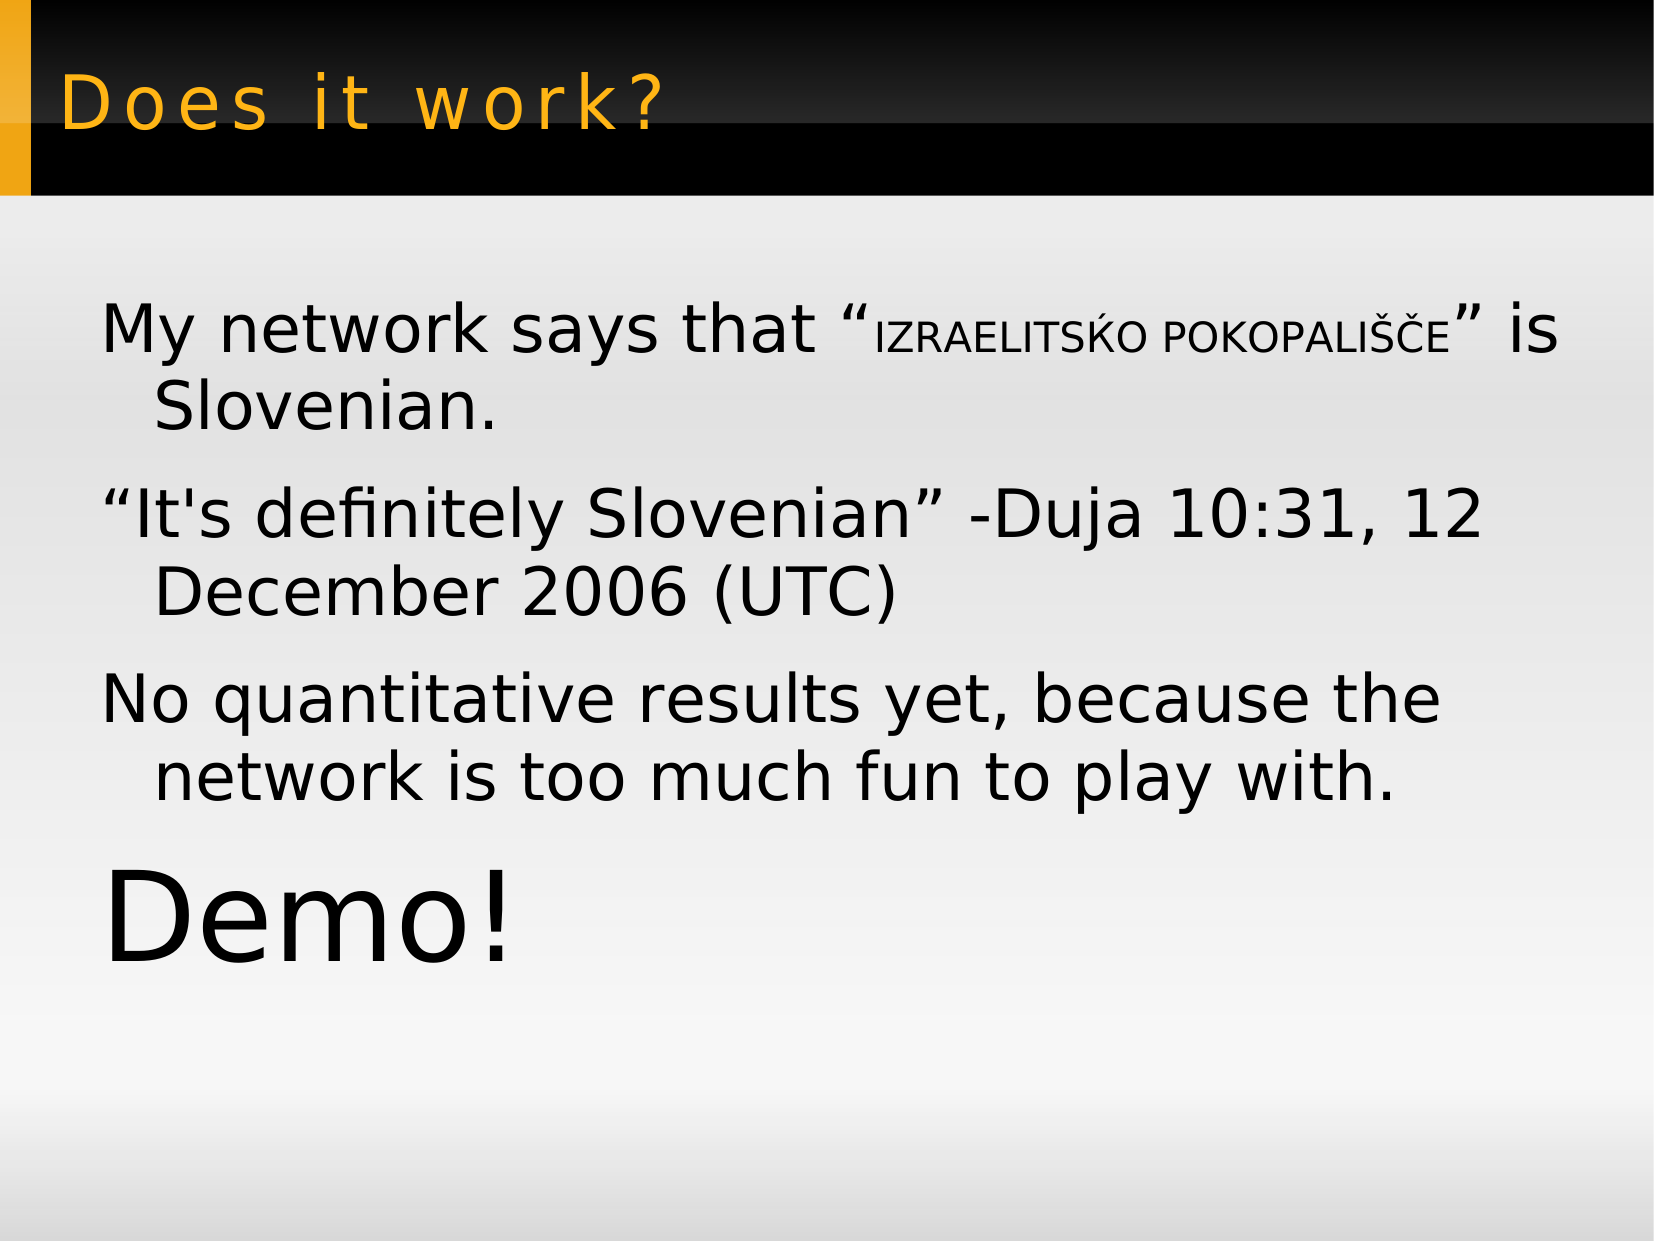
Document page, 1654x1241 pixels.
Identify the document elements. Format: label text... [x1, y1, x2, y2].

picture [0, 0, 1654, 1241]
title Does it work? [59, 29, 1270, 178]
list My network says that “IZRAELITSЌO POKOPALIŠČE” is Slovenian. “It's definitely Slovenian” -Duja 10:31, 12 December 2006 (UTC) No quantitative results yet, because the network is too much fun to play with. Demo! [82, 290, 1571, 1109]
